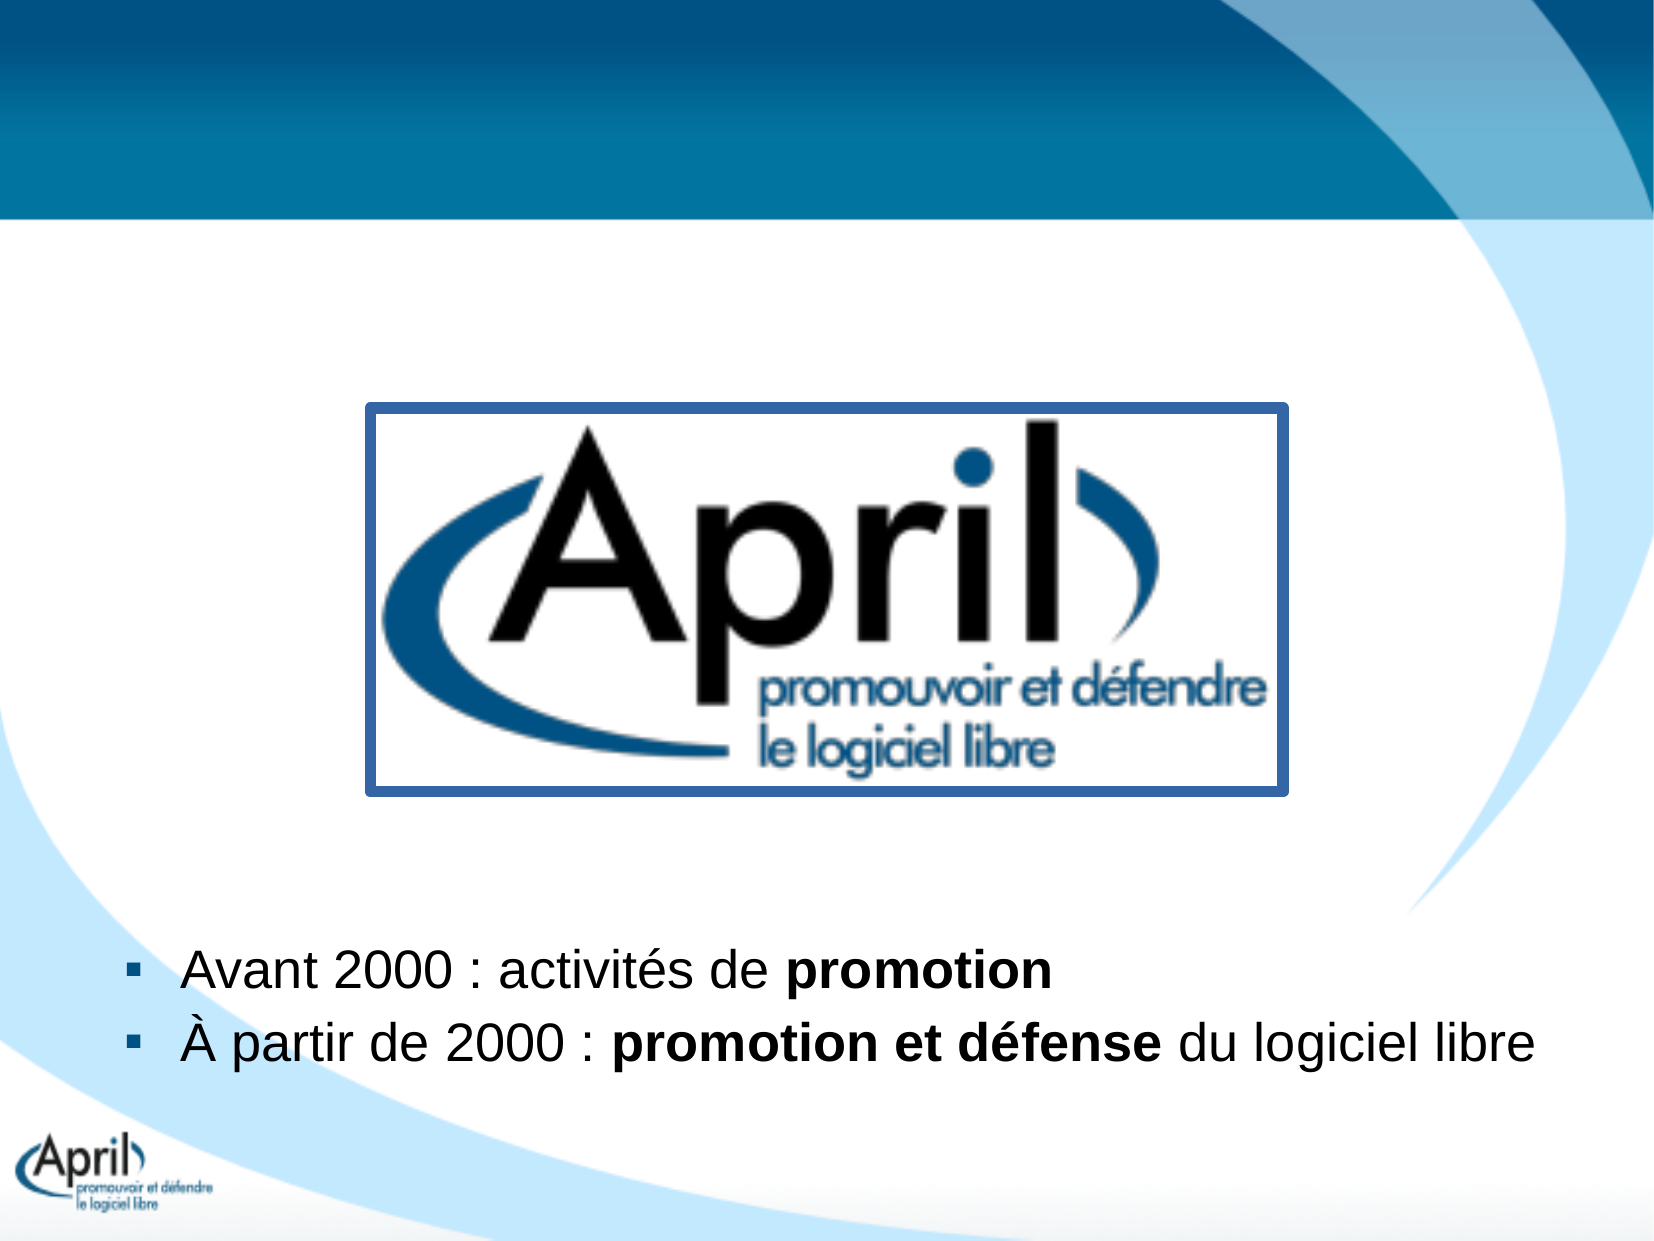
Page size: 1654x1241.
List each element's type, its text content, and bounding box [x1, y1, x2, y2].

text_box Avant 2000 : activités de promotion À partir de 2000 : promotion et défense du logiciel libre [94, 932, 1607, 1087]
picture [0, 0, 1654, 1241]
